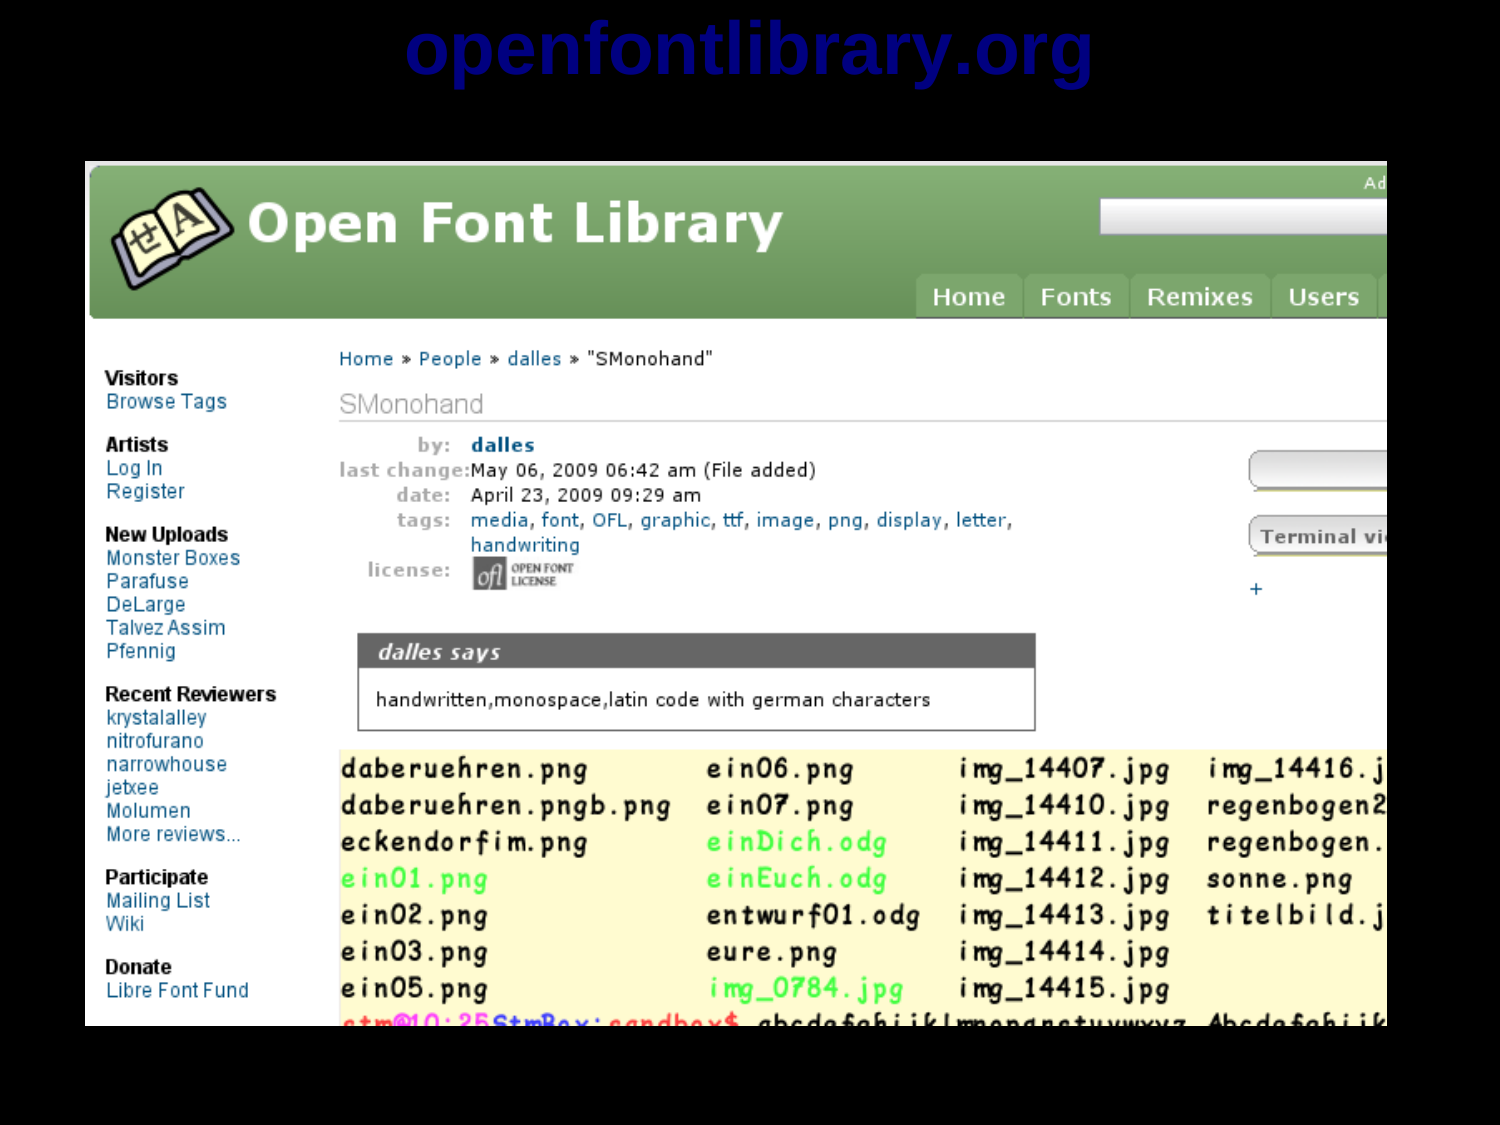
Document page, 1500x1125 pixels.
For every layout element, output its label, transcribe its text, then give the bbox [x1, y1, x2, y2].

title openfontlibrary.org [75, 0, 1425, 101]
picture [85, 161, 1387, 1026]
